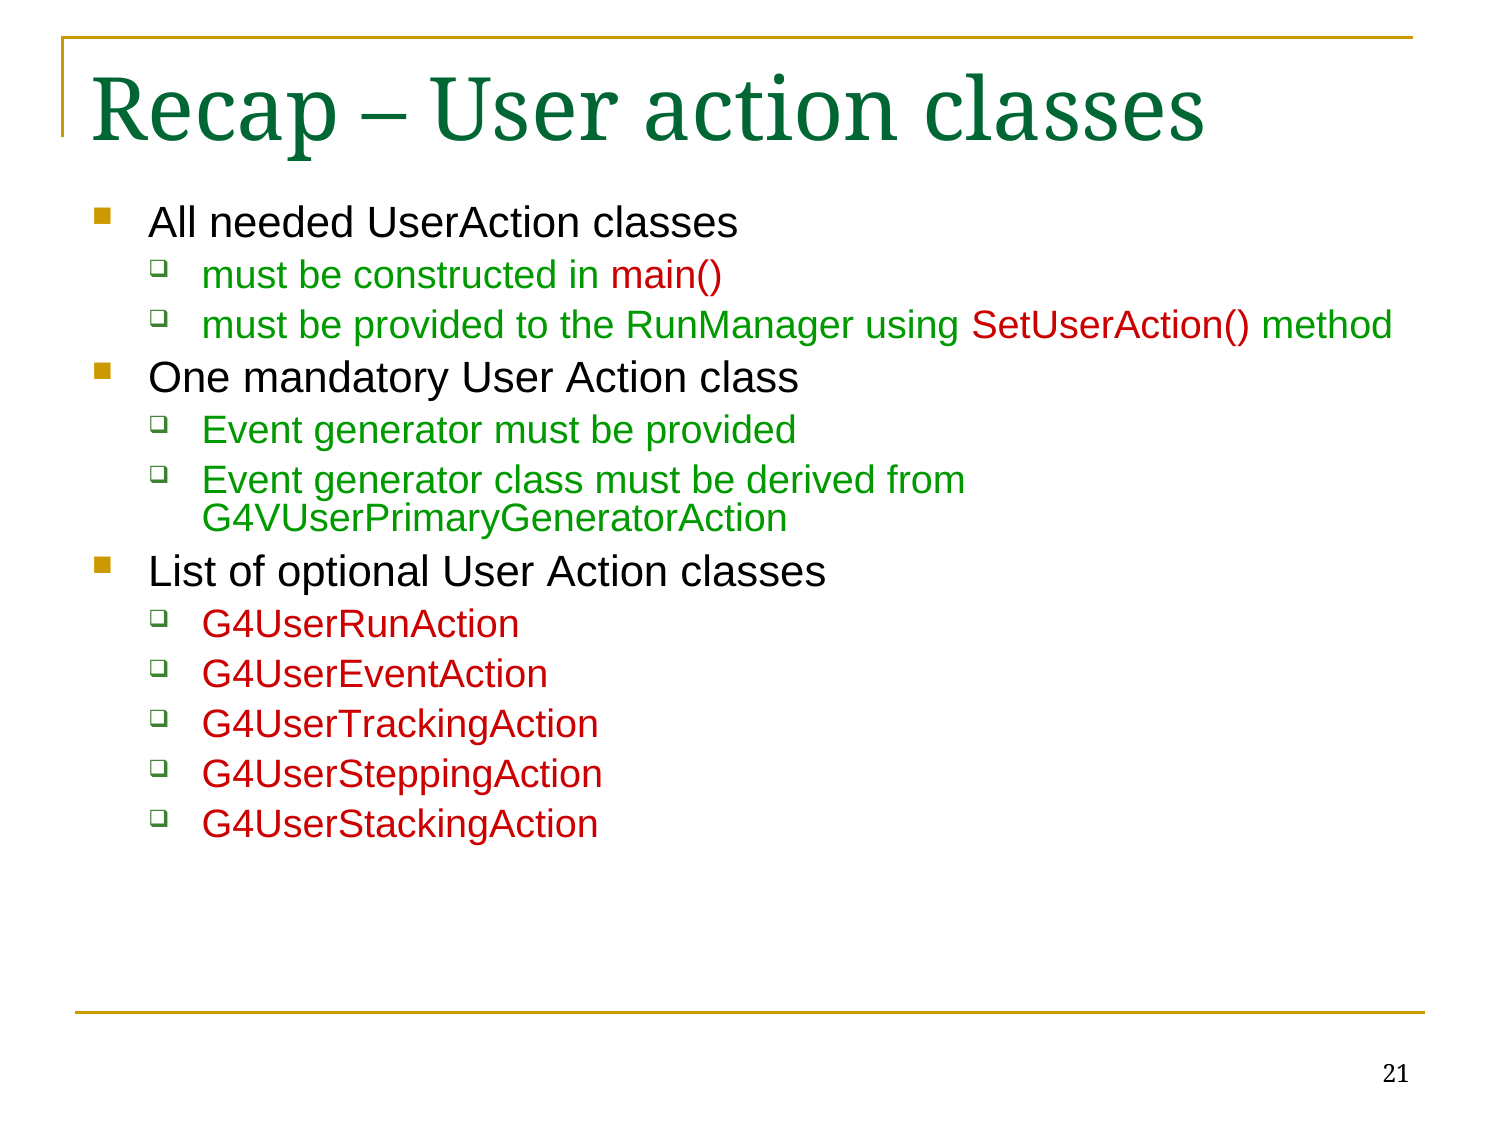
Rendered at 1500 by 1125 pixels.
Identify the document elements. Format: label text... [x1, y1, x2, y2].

text_box <number> [1074, 1024, 1426, 1100]
title Recap – User action classes [75, 45, 1426, 233]
list All needed UserAction classes must be constructed in main() must be provided to the RunManager using SetUserAction() method One mandatory User Action class Event generator must be provided Event generator class must be derived from G4VUserPrimaryGeneratorAction List of optional User Action classes G4UserRunAction G4UserEventAction G4UserTrackingAction G4UserSteppingAction G4UserStackingAction [76, 196, 1427, 1011]
